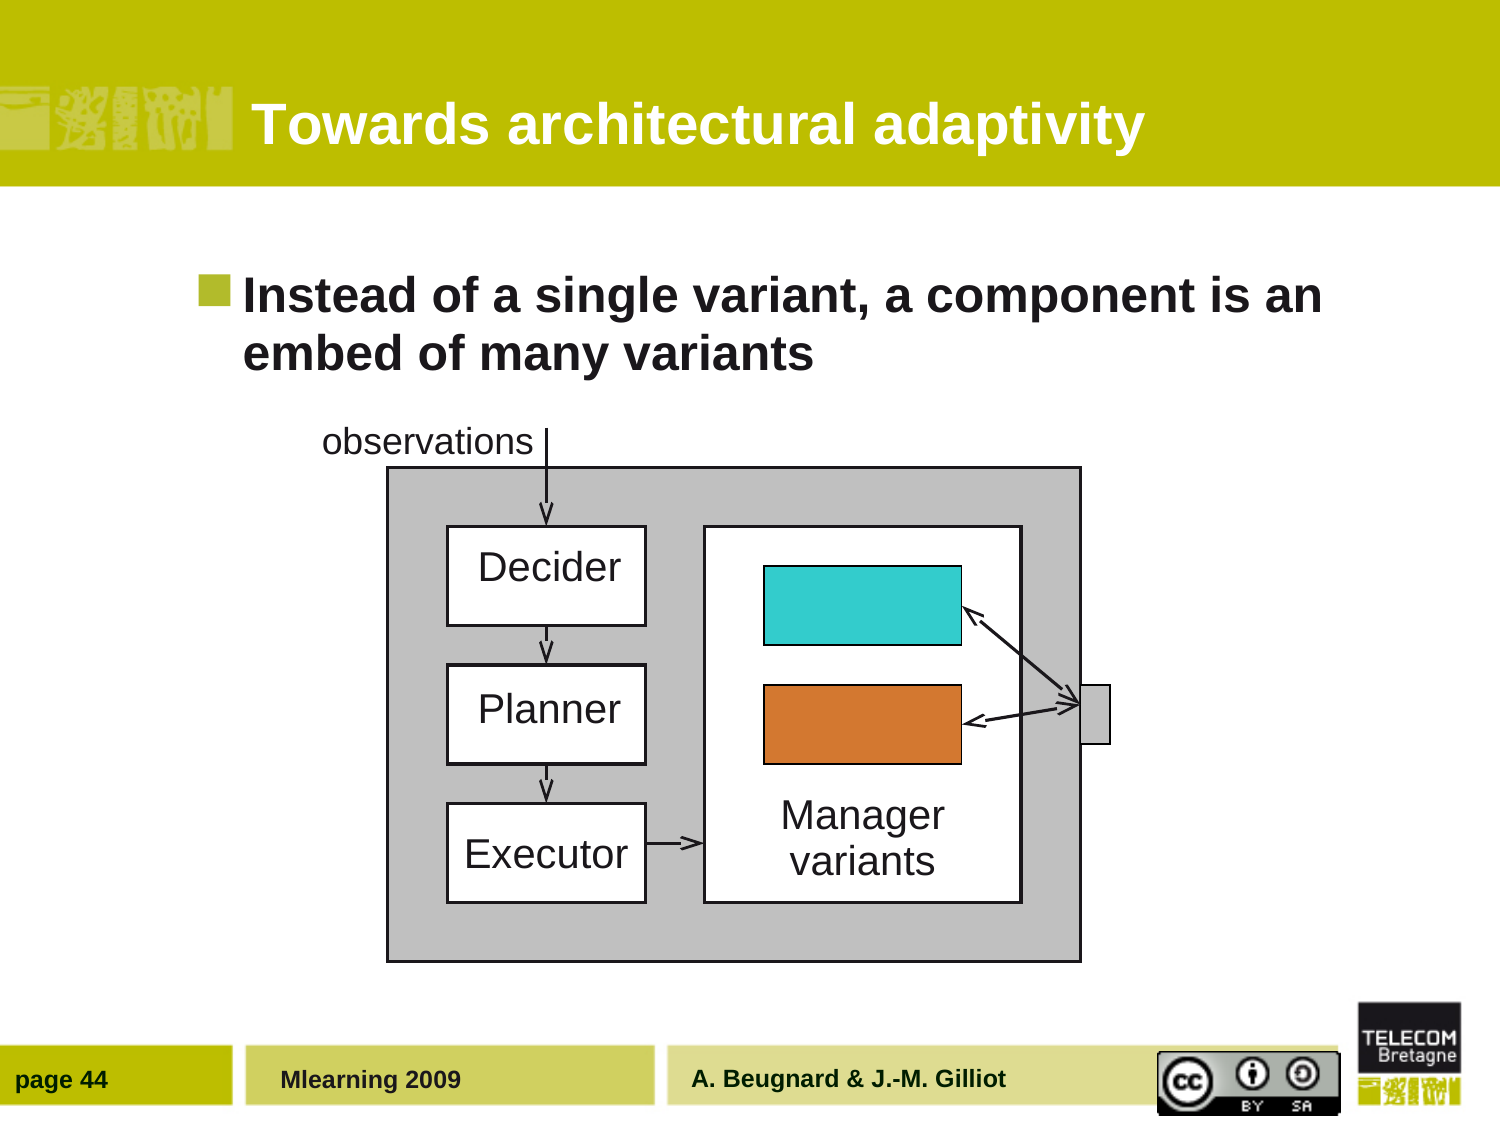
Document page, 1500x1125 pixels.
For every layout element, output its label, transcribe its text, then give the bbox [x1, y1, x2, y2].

text_box Instead of a single variant, a component is an embed of many variants [200, 265, 1458, 1001]
text_box Manager variants [704, 783, 1022, 883]
text_box [387, 467, 1111, 962]
text_box Executor [437, 823, 656, 923]
picture [0, 0, 1500, 1125]
text_box observations [307, 413, 549, 471]
text_box Decider [440, 536, 659, 636]
text_box Planner [440, 678, 659, 778]
title Towards architectural adaptivity [251, 53, 1464, 194]
